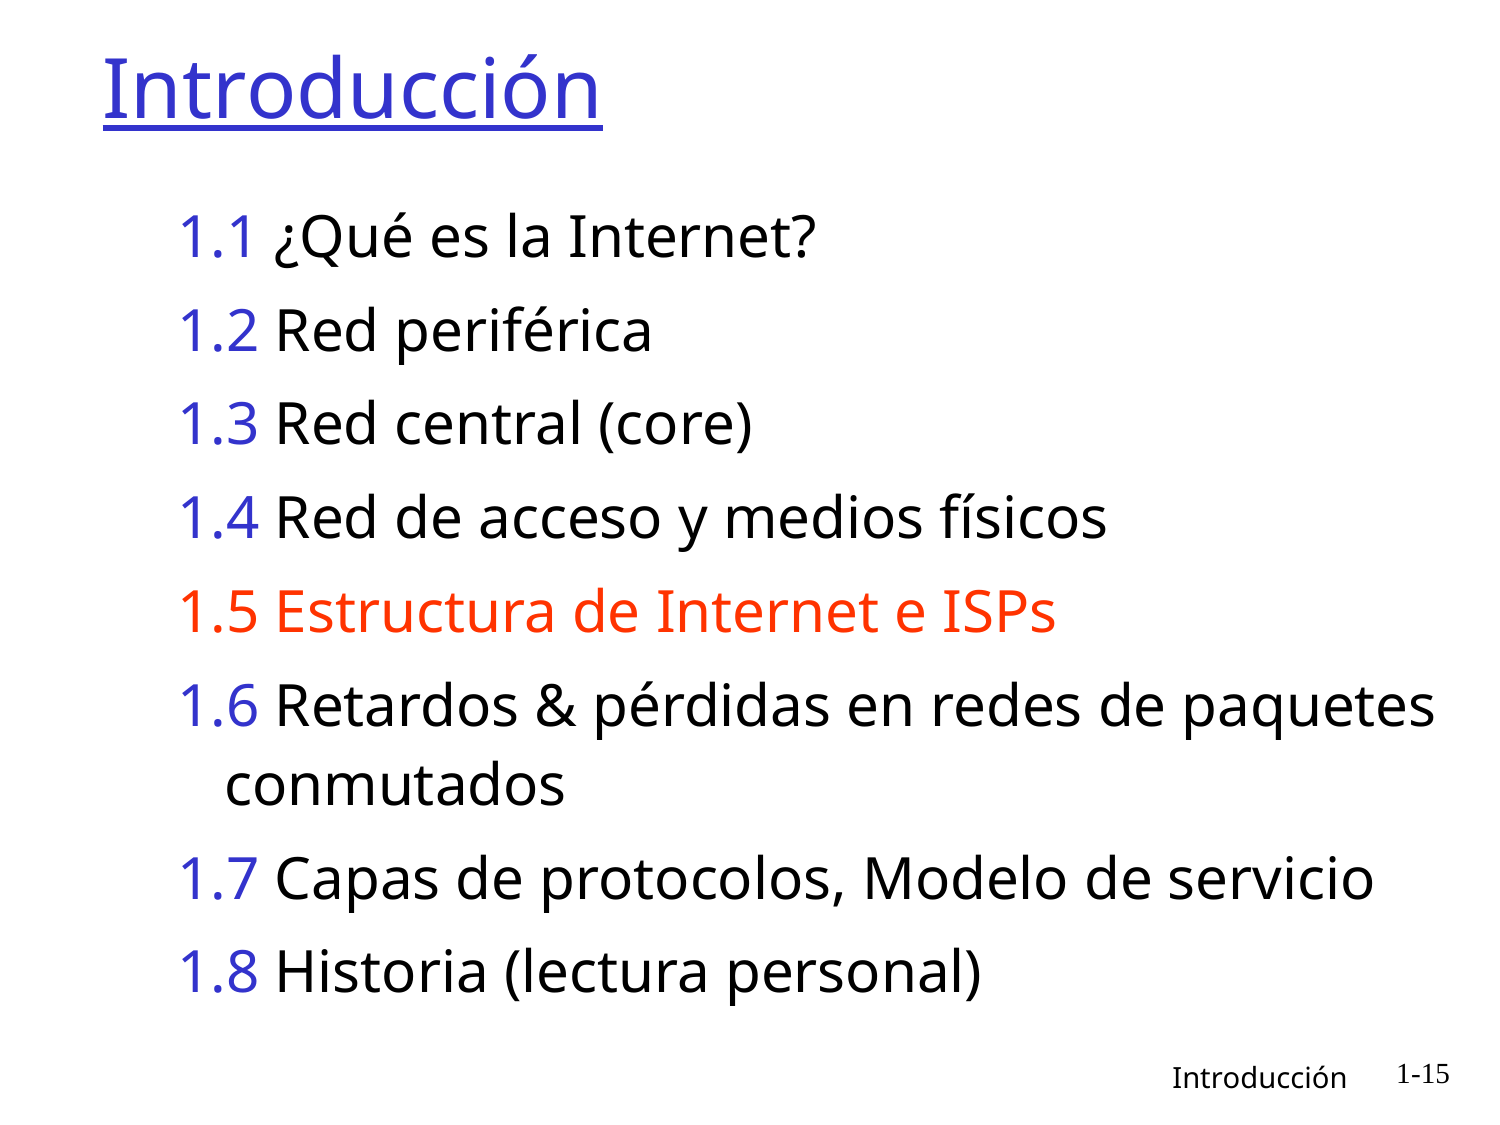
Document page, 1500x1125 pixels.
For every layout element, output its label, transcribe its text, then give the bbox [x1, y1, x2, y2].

list 1.1 ¿Qué es la Internet? 1.2 Red periférica 1.3 Red central (core) 1.4 Red de acceso y medios físicos 1.5 Estructura de Internet e ISPs 1.6 Retardos & pérdidas en redes de paquetes conmutados 1.7 Capas de protocolos, Modelo de servicio 1.8 Historia (lectura personal) [87, 187, 1463, 1021]
title Introducción [87, 16, 1463, 158]
